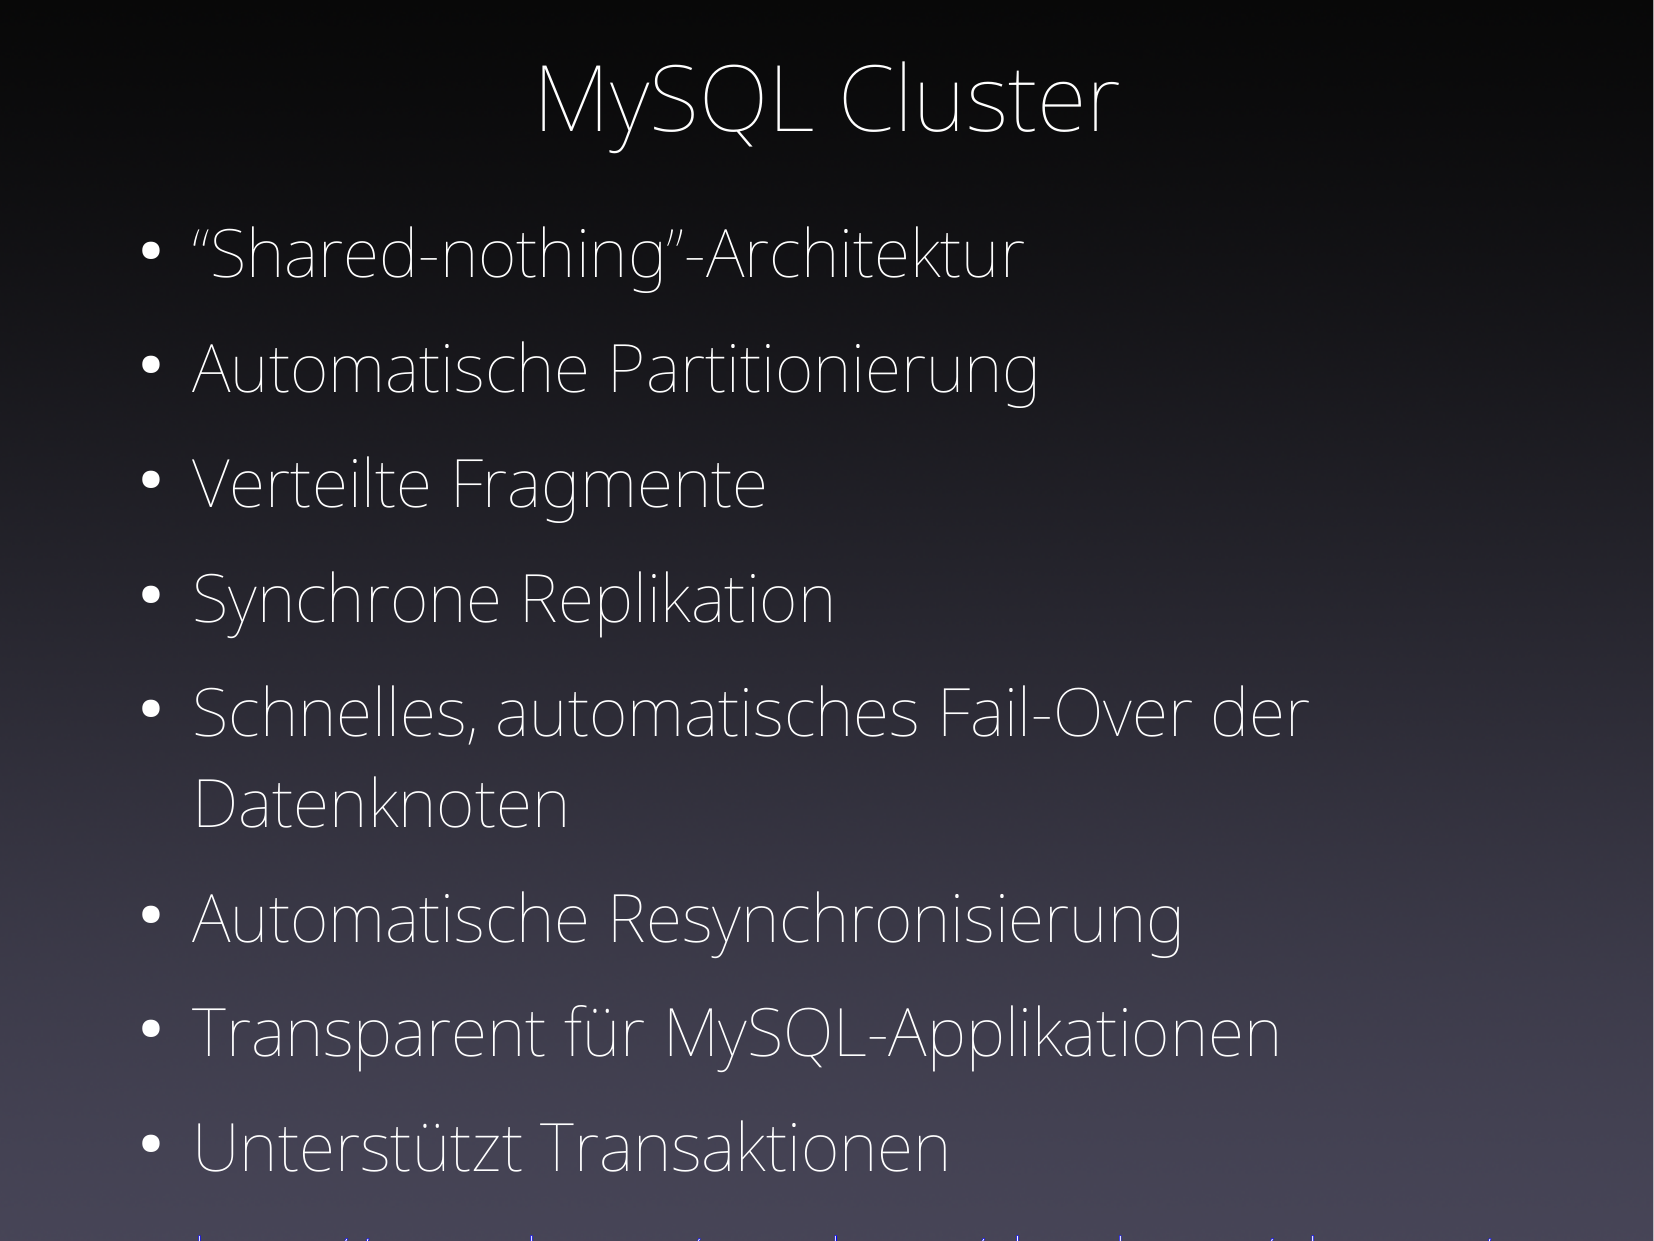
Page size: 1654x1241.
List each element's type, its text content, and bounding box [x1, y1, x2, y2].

list “Shared-nothing”-Architektur Automatische Partitionierung Verteilte Fragmente Synchrone Replikation Schnelles, automatisches Fail-Over der Datenknoten Automatische Resynchronisierung Transparent für MySQL-Applikationen Unterstützt Transaktionen http://mysql.com/products/database/cluster/ [121, 206, 1534, 1182]
title MySQL Cluster [121, 41, 1534, 150]
picture [0, 0, 1654, 1241]
